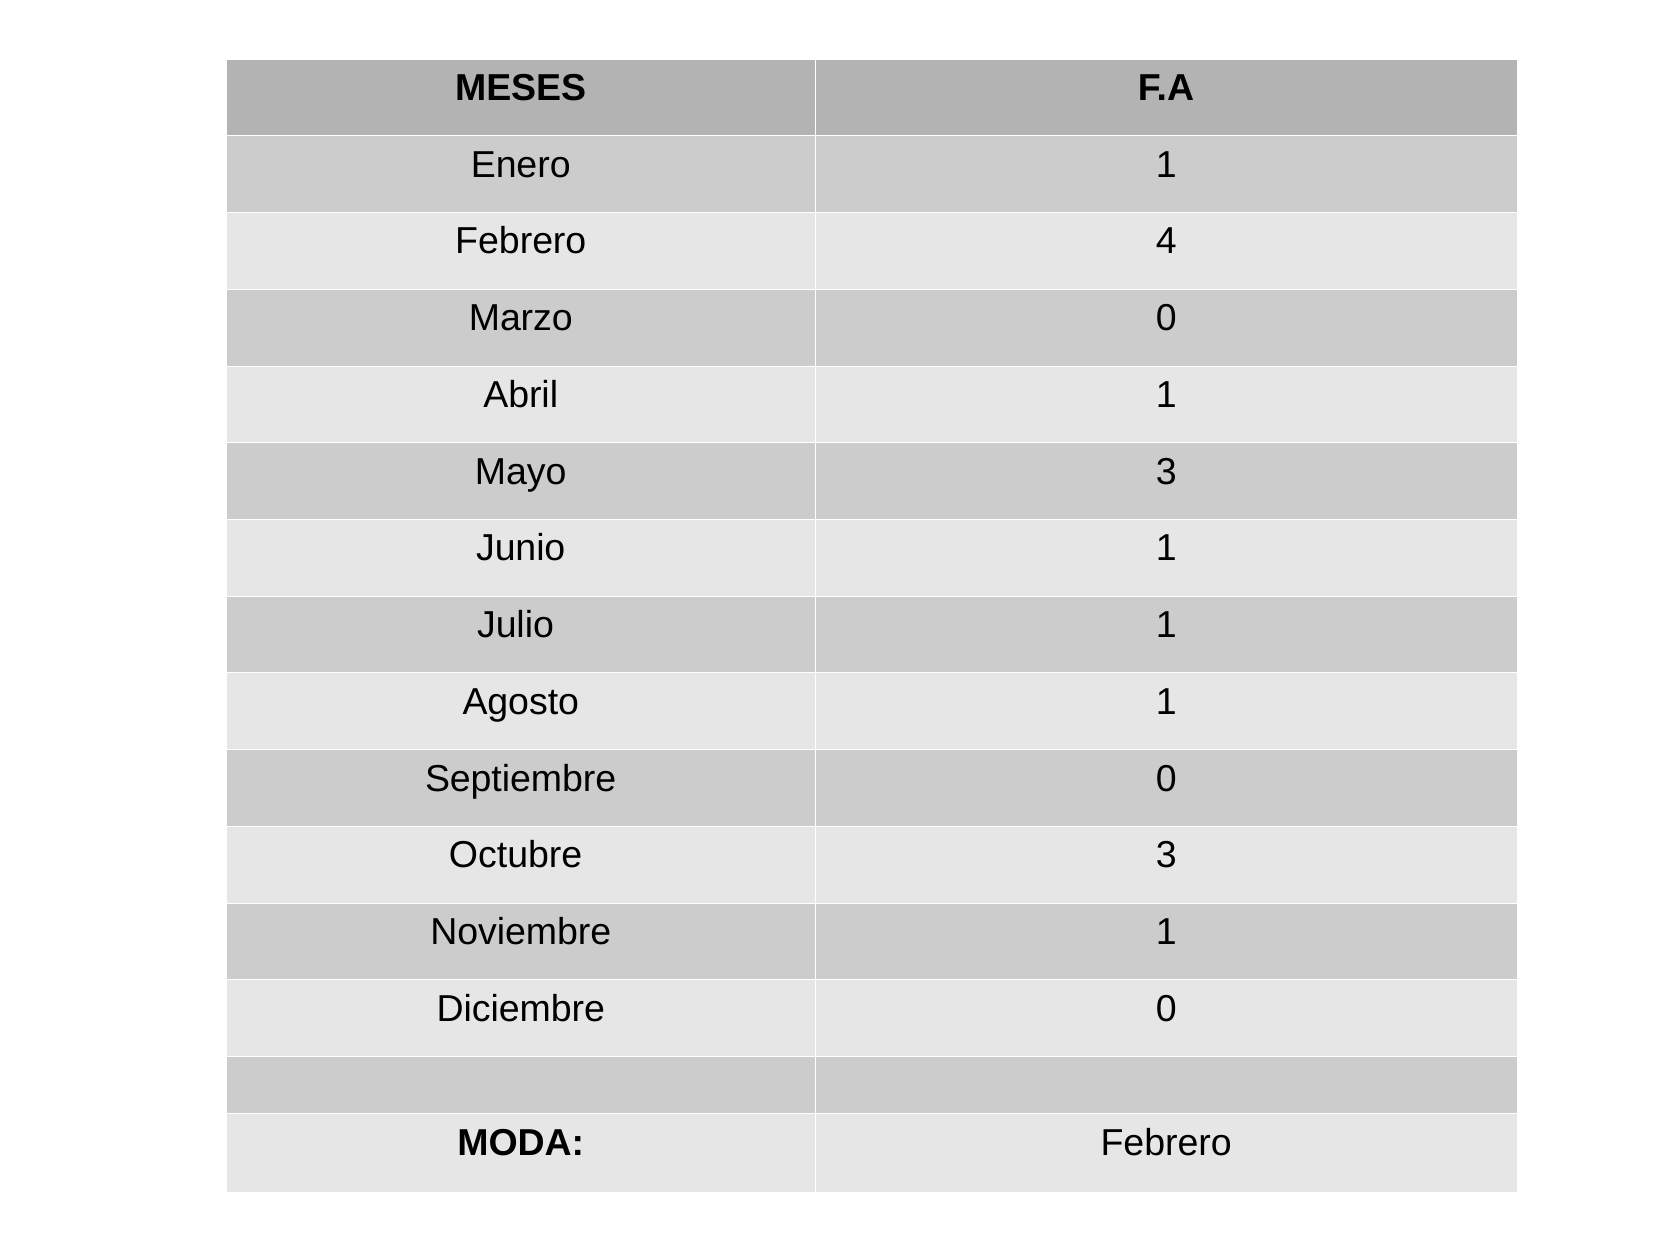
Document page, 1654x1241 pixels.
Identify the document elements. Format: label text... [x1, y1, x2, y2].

table_cell 1 [816, 136, 1517, 212]
table_cell Febrero [227, 213, 815, 289]
table_cell 3 [816, 827, 1517, 903]
table_cell Septiembre [227, 750, 815, 826]
table_cell 3 [816, 443, 1517, 519]
table_cell Mayo [227, 443, 815, 519]
table_cell Diciembre [227, 980, 815, 1056]
table_cell Noviembre [227, 904, 815, 979]
table_cell 0 [816, 750, 1517, 826]
table_cell 0 [816, 980, 1517, 1056]
table_cell [816, 1057, 1517, 1113]
table_cell 1 [816, 673, 1517, 749]
table_cell 1 [816, 520, 1517, 596]
table_cell Febrero [816, 1114, 1517, 1192]
table_cell 0 [816, 290, 1517, 366]
table_cell MODA: [227, 1114, 815, 1192]
table_header MESES [227, 60, 815, 135]
table_cell Abril [227, 367, 815, 442]
table_header F.A [816, 60, 1517, 135]
table_cell [227, 1057, 815, 1113]
table_cell 1 [816, 597, 1517, 672]
table_cell Enero [227, 136, 815, 212]
table_cell 4 [816, 213, 1517, 289]
table_cell Julio [227, 597, 815, 672]
table_cell Octubre [227, 827, 815, 903]
table_cell 1 [816, 367, 1517, 442]
table_cell Agosto [227, 673, 815, 749]
table_cell Junio [227, 520, 815, 596]
table_cell Marzo [227, 290, 815, 366]
table_cell 1 [816, 904, 1517, 979]
